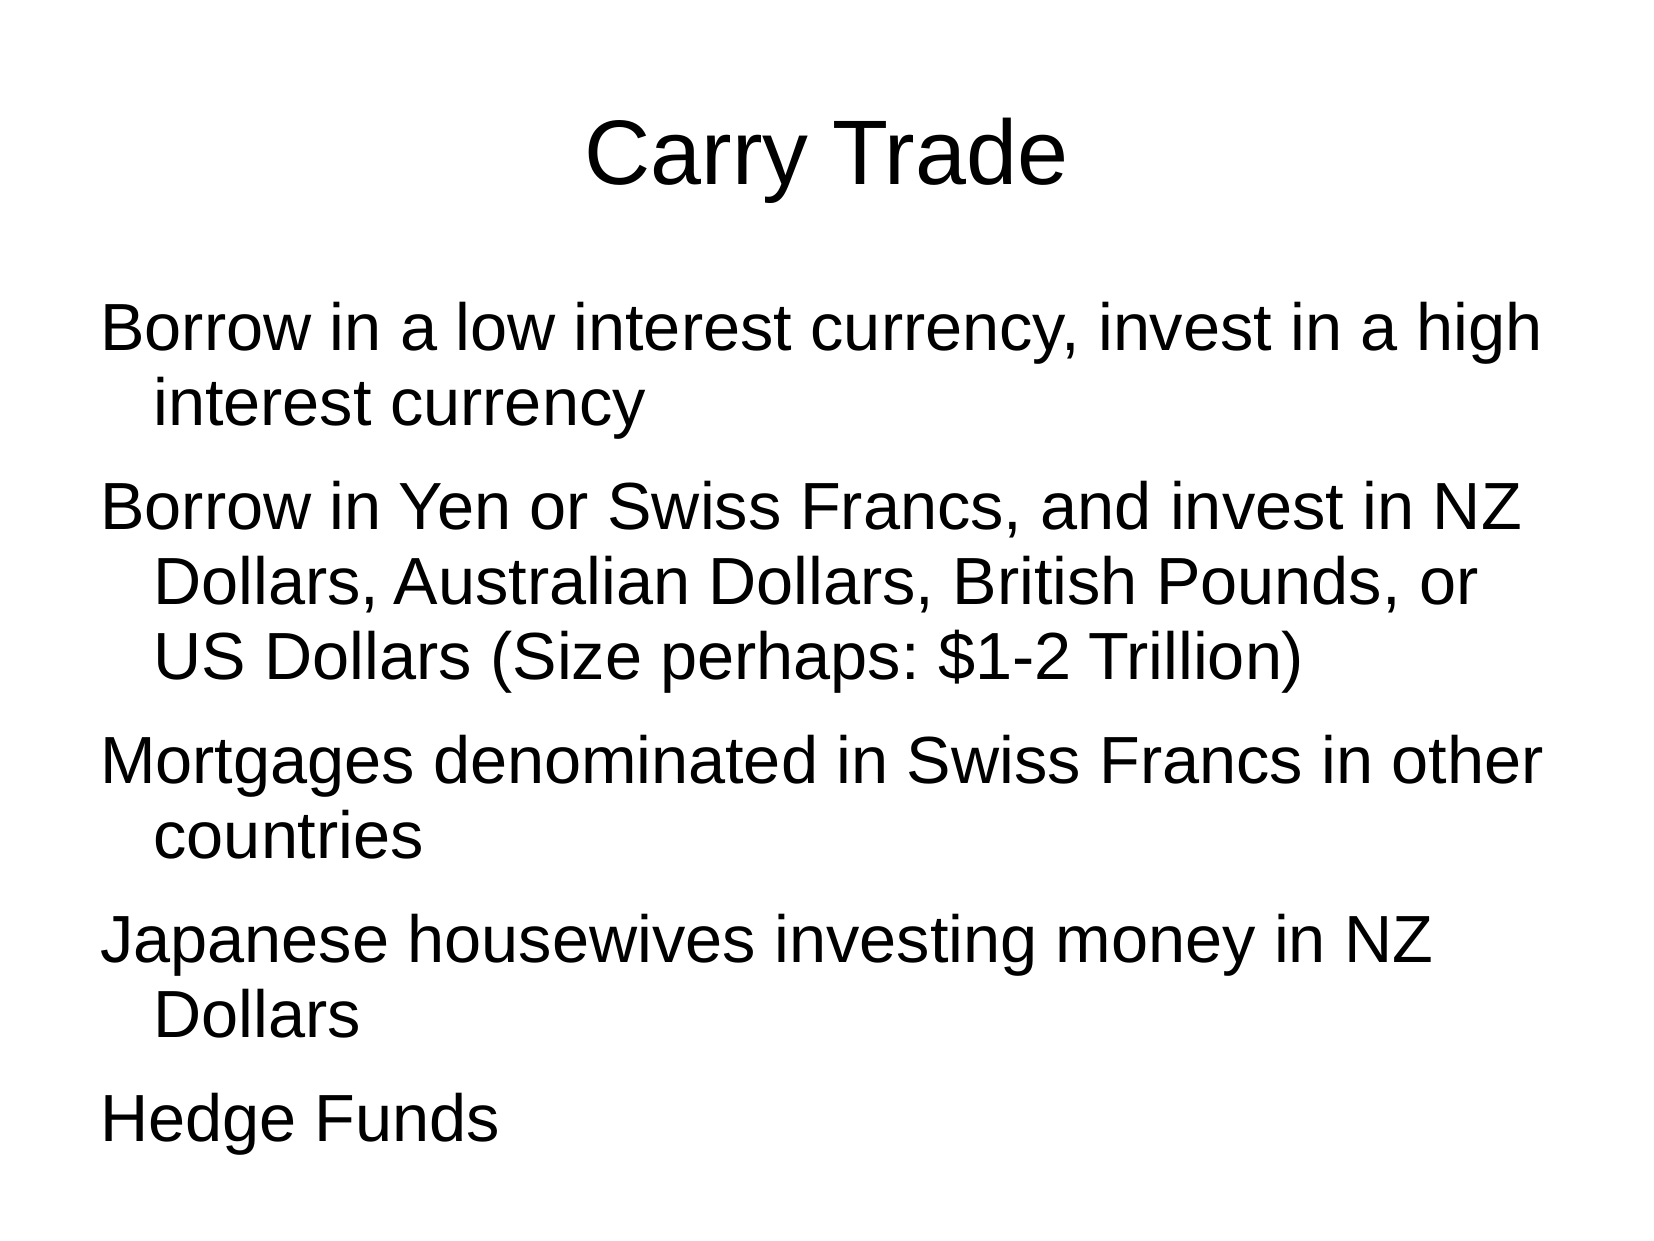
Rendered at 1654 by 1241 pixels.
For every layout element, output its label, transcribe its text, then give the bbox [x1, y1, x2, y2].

title Carry Trade [82, 56, 1571, 250]
list Borrow in a low interest currency, invest in a high interest currency Borrow in Yen or Swiss Francs, and invest in NZ Dollars, Australian Dollars, British Pounds, or US Dollars (Size perhaps: $1-2 Trillion) Mortgages denominated in Swiss Francs in other countries Japanese housewives investing money in NZ Dollars Hedge Funds [82, 290, 1571, 1157]
